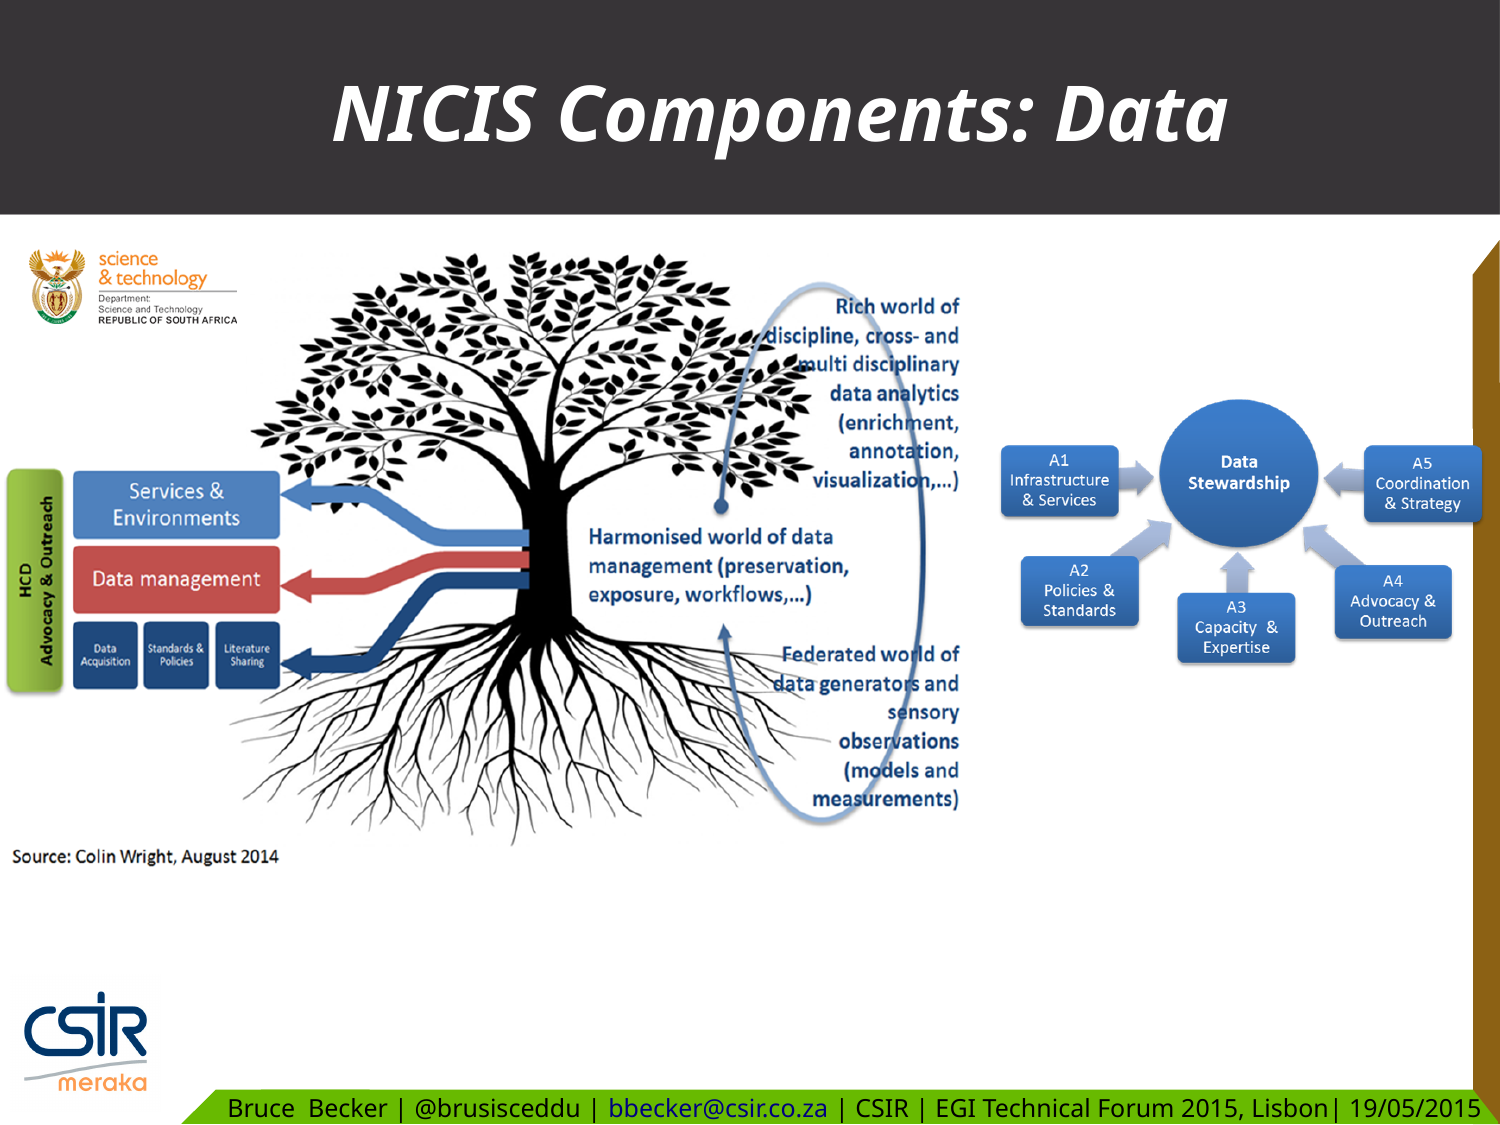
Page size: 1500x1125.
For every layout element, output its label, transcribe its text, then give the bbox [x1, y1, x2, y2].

picture [0, 0, 1500, 215]
title NICIS Components: Data [185, 18, 1377, 206]
picture [10, 974, 161, 1112]
picture [994, 397, 1491, 700]
picture [4, 243, 963, 870]
